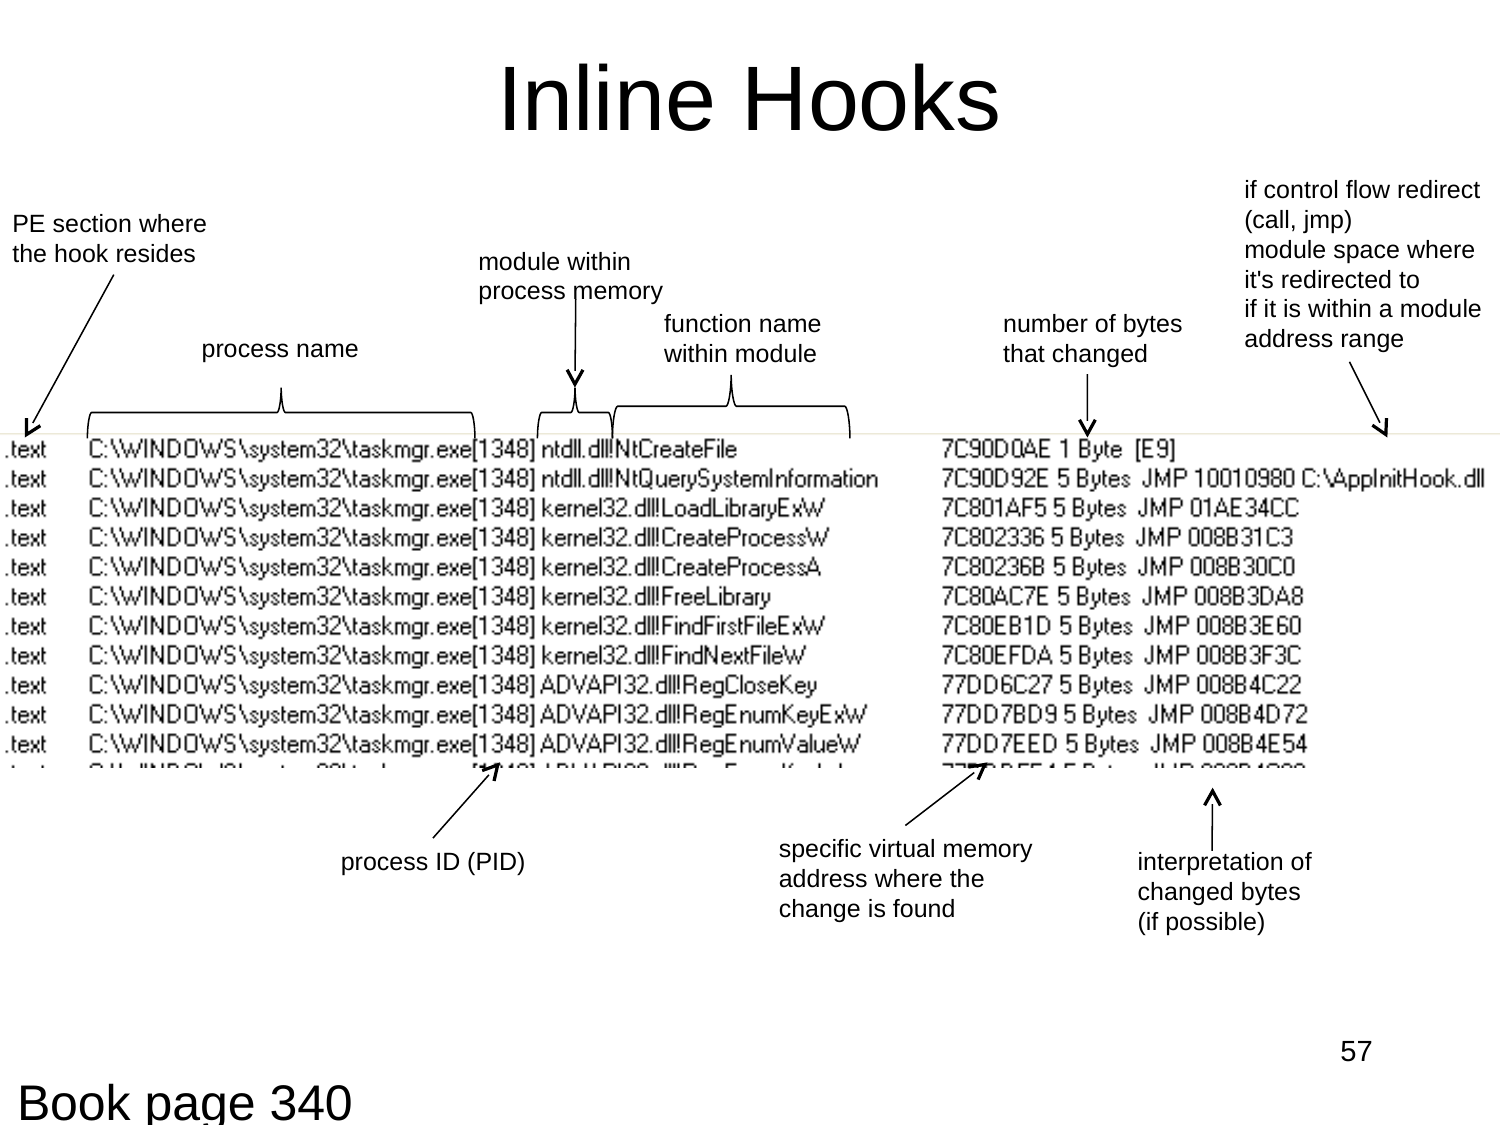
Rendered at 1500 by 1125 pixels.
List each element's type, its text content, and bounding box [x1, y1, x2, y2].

text_box specific virtual memory address where the change is found [763, 825, 1049, 931]
text_box Book page 340 [2, 1062, 369, 1125]
text_box if control flow redirect (call, jmp) module space where it's redirected to if it is within a module address range [1229, 165, 1500, 361]
text_box PE section where the hook resides [0, 199, 230, 276]
text_box number of bytes that changed [988, 299, 1198, 376]
text_box module within process memory [463, 237, 679, 313]
picture [0, 433, 1500, 768]
text_box function name within module [649, 299, 837, 376]
title Inline Hooks [0, 0, 1500, 188]
text_box process ID (PID) [326, 837, 541, 883]
text_box interpretation of changed bytes (if possible) [1122, 837, 1335, 943]
text_box Book page 340 [152, 1097, 165, 1117]
text_box process name [186, 324, 375, 371]
text_box Book page 340 [207, 1096, 220, 1117]
text_box <number> [1074, 1025, 1388, 1101]
